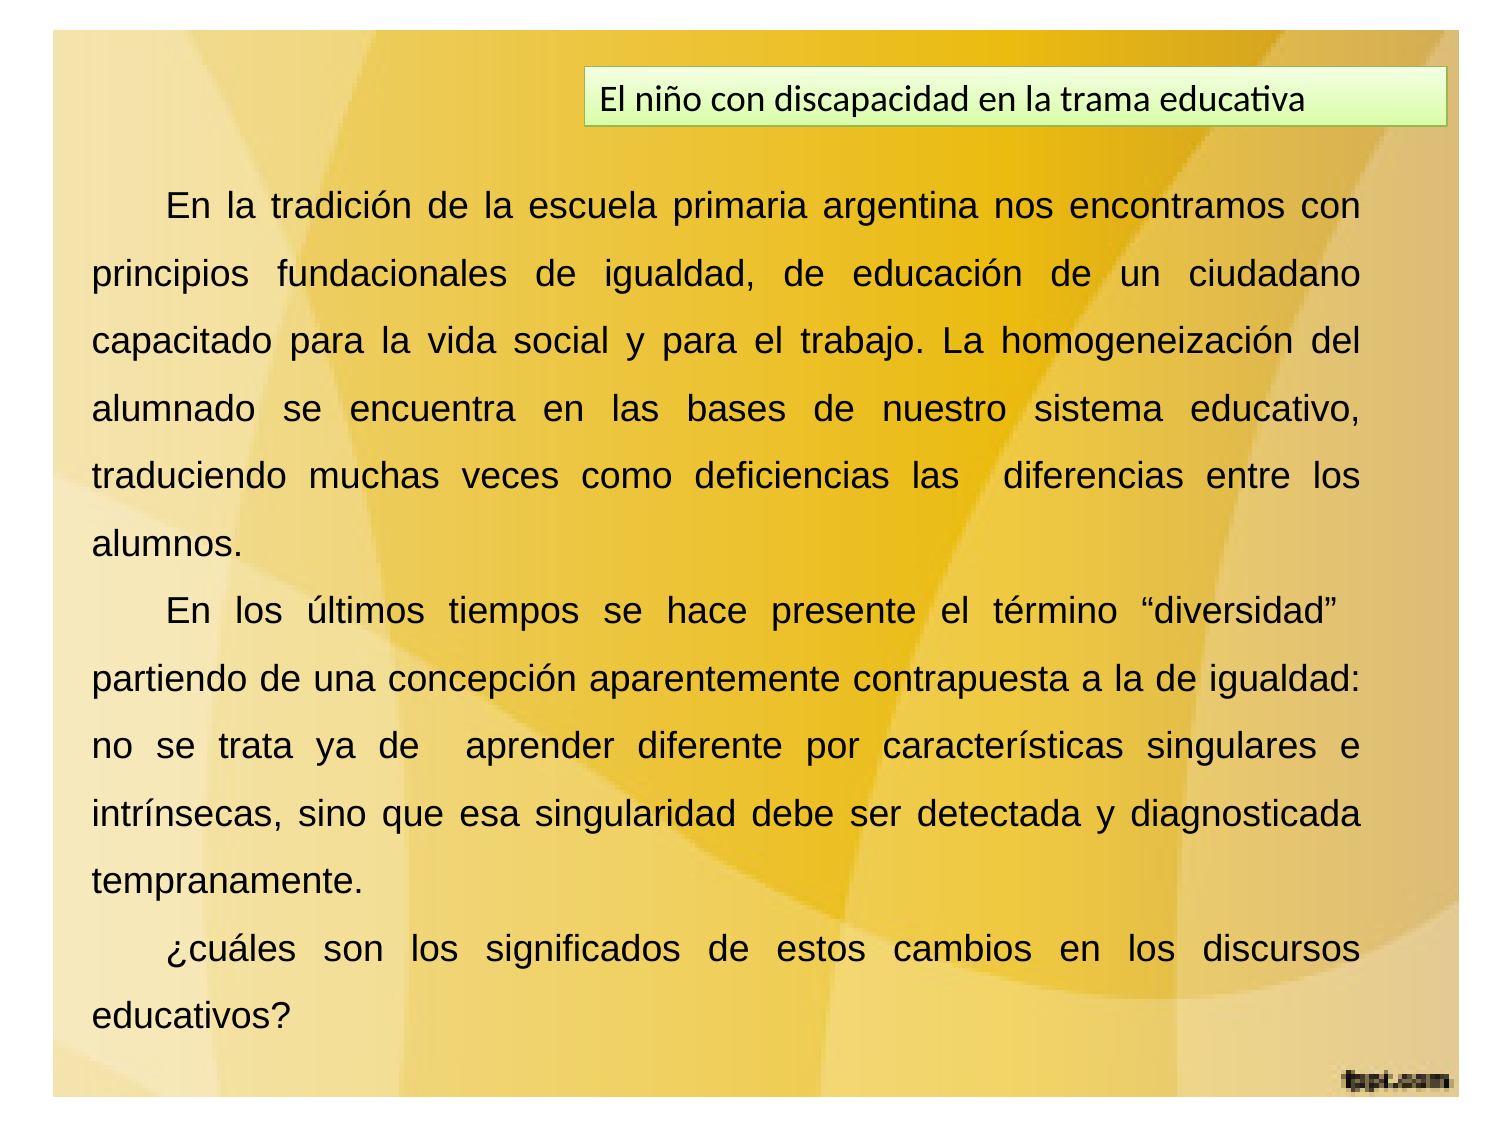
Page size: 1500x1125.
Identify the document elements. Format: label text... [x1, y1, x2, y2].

text_box En la tradición de la escuela primaria argentina nos encontramos con principios fundacionales de igualdad, de educación de un ciudadano capacitado para la vida social y para el trabajo. La homogeneización del alumnado se encuentra en las bases de nuestro sistema educativo, traduciendo muchas veces como deficiencias las diferencias entre los alumnos. En los últimos tiempos se hace presente el término “diversidad” partiendo de una concepción aparentemente contrapuesta a la de igualdad: no se trata ya de aprender diferente por características singulares e intrínsecas, sino que esa singularidad debe ser detectada y diagnosticada tempranamente. ¿cuáles son los significados de estos cambios en los discursos educativos? [76, 106, 1376, 1084]
picture [53, 30, 1459, 1097]
text_box El niño con discapacidad en la trama educativa [584, 66, 1447, 127]
